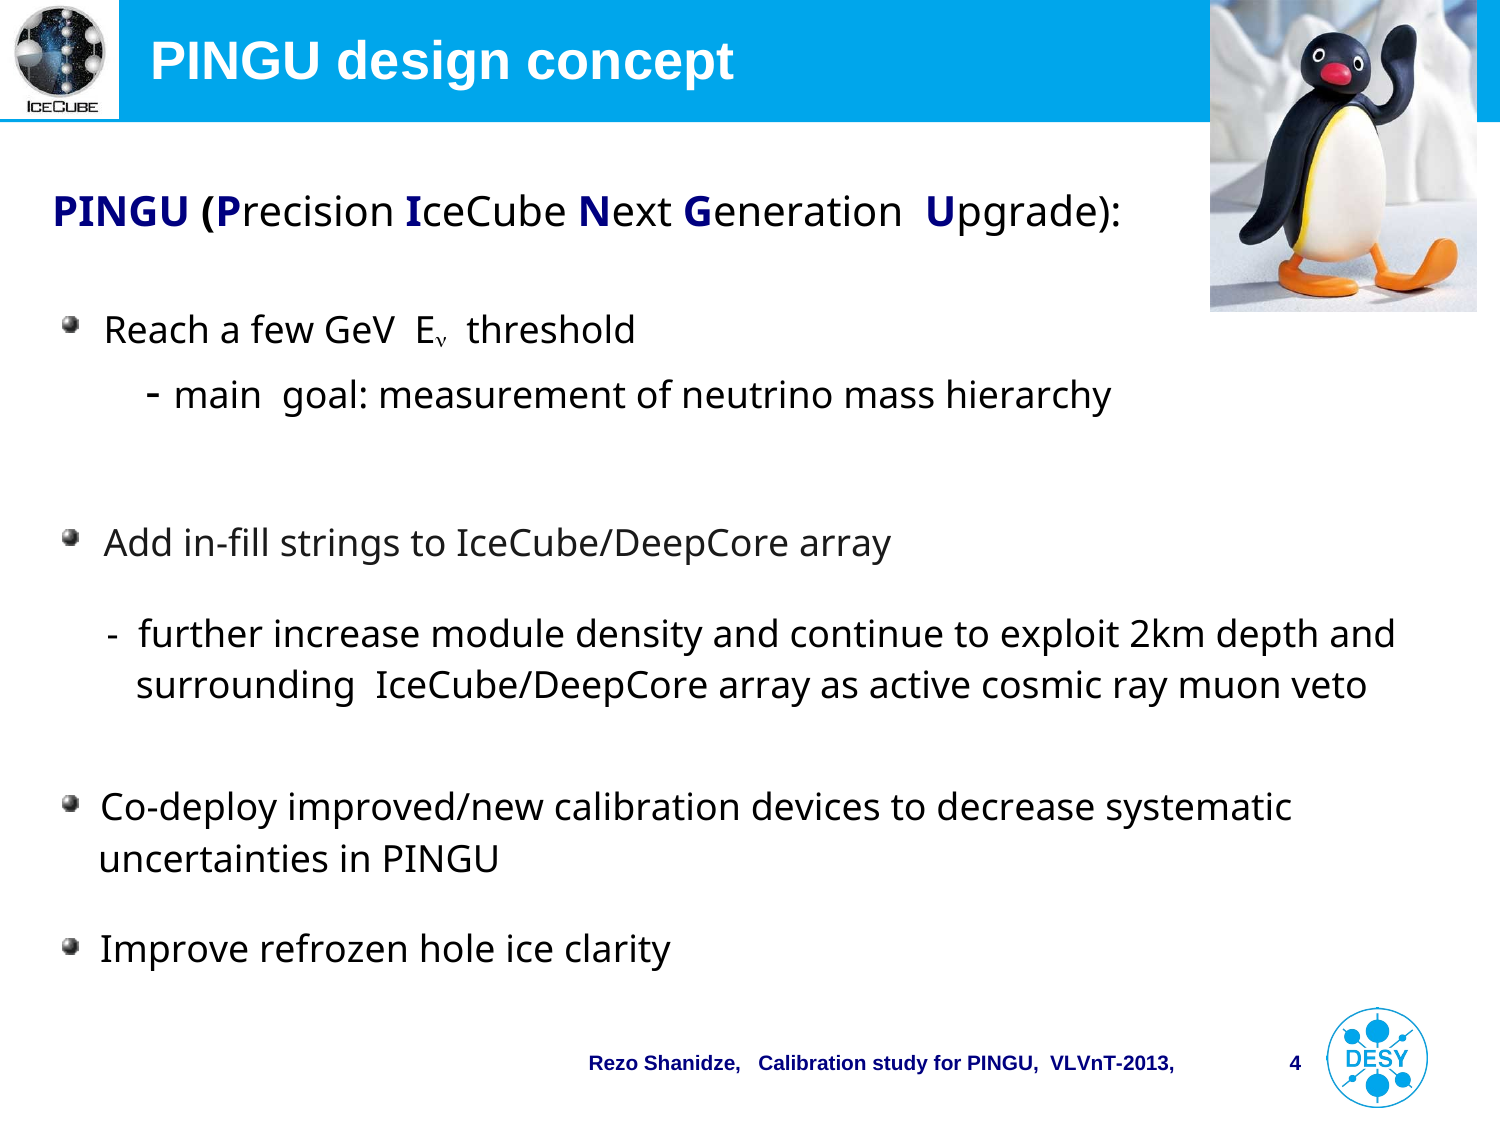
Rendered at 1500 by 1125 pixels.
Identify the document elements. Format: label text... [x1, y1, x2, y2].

text_box Improve refrozen hole ice clarity [48, 910, 1171, 984]
title PINGU design concept [150, 26, 839, 93]
text_box - further increase module density and continue to exploit 2km depth and surrounding IceCube/DeepCore array as active cosmic ray muon veto [68, 600, 1485, 850]
text_box Add in-fill strings to IceCube/DeepCore array [48, 498, 1464, 569]
text_box Co-deploy improved/new calibration devices to decrease systematic uncertainties in PINGU [48, 768, 1460, 894]
text_box PINGU (Precision IceCube Next Generation Upgrade): [0, 177, 1418, 243]
picture [1326, 1007, 1428, 1108]
text_box Rezo Shanidze, Calibration study for PINGU, VLVnT-2013, 4 [590, 1033, 1300, 1094]
picture [1210, 0, 1477, 312]
picture [0, 0, 118, 118]
text_box Reach a few GeV En threshold - main goal: measurement of neutrino mass hierarchy [48, 285, 1495, 440]
